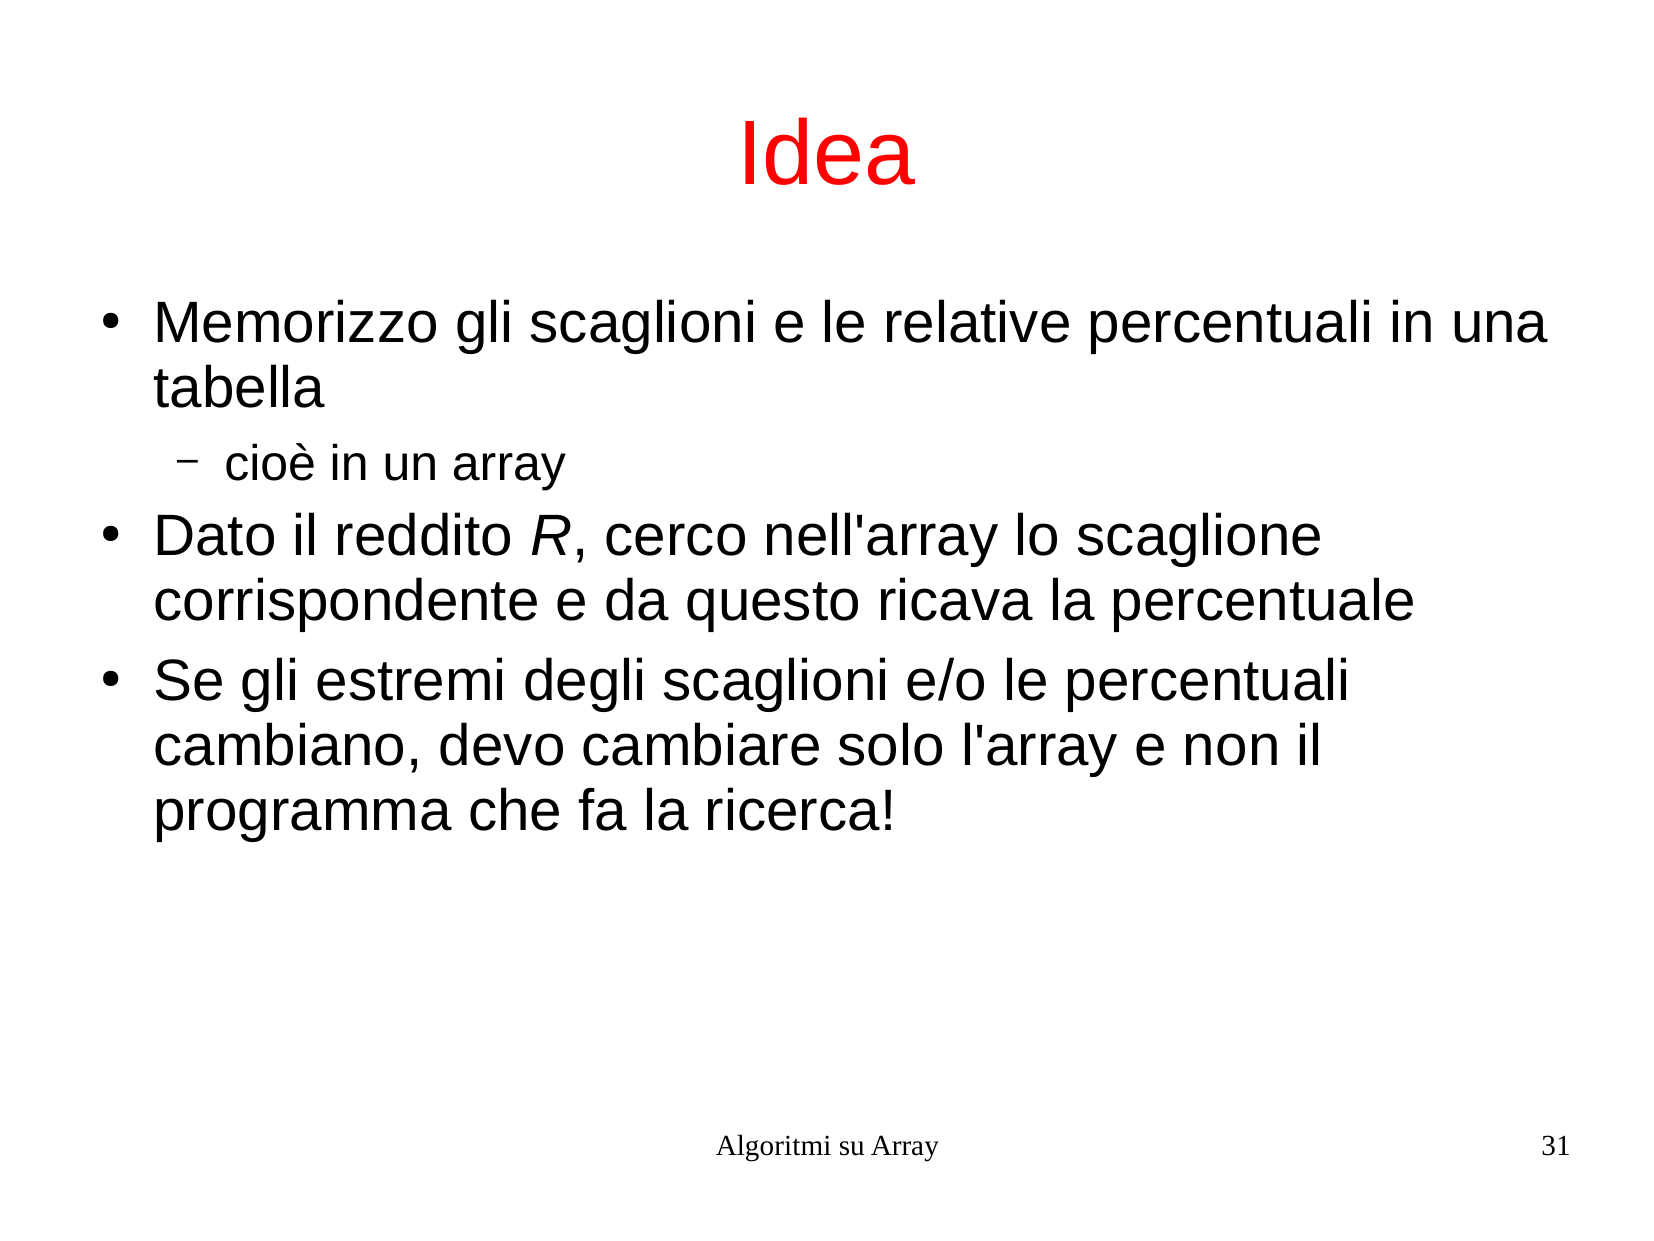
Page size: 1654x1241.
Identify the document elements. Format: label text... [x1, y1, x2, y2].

title Idea [82, 49, 1571, 257]
list Memorizzo gli scaglioni e le relative percentuali in una tabella cioè in un array Dato il reddito R, cerco nell'array lo scaglione corrispondente e da questo ricava la percentuale Se gli estremi degli scaglioni e/o le percentuali cambiano, devo cambiare solo l'array e non il programma che fa la ricerca! [82, 290, 1571, 1109]
